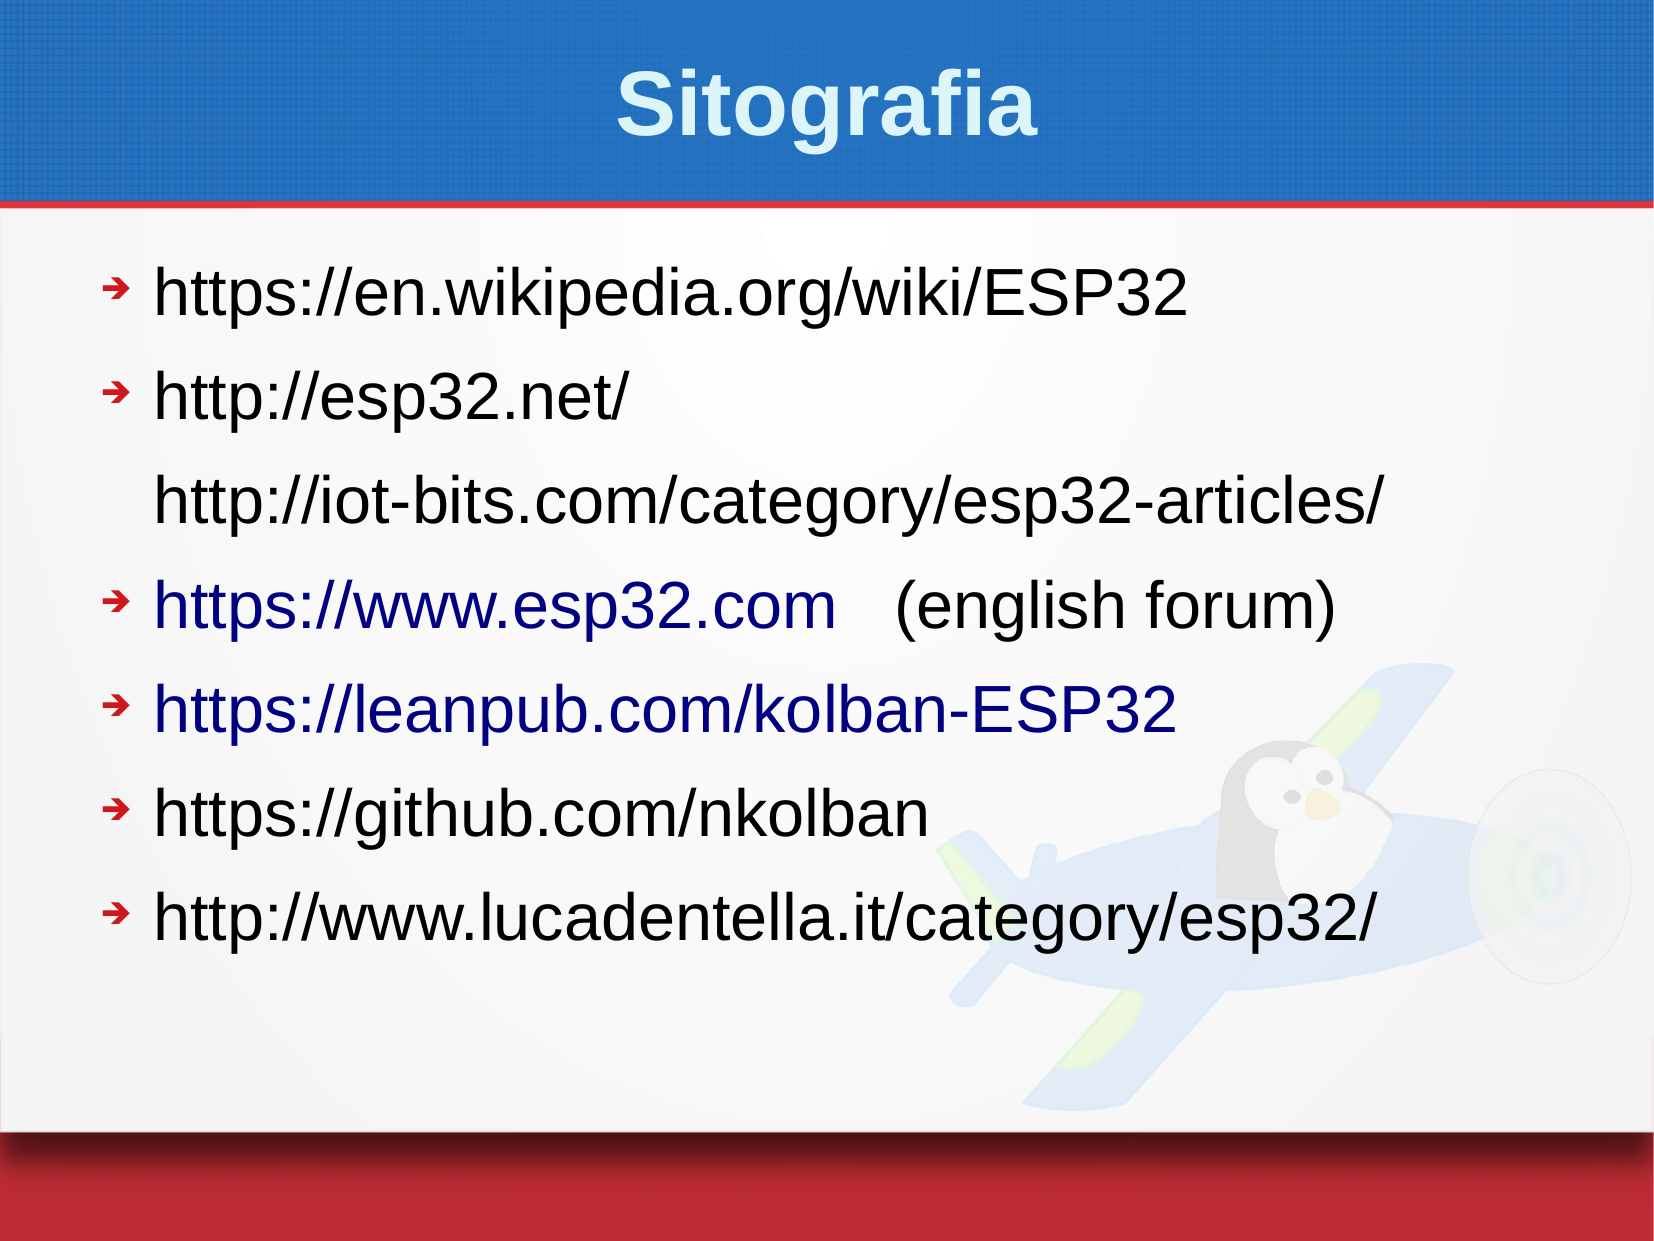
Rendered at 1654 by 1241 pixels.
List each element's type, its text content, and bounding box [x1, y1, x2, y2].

title Sitografia [82, 20, 1571, 186]
list https://en.wikipedia.org/wiki/ESP32 http://esp32.net/ http://iot-bits.com/category/esp32-articles/ https://www.esp32.com (english forum) https://leanpub.com/kolban-ESP32 https://github.com/nkolban http://www.lucadentella.it/category/esp32/ [82, 255, 1571, 1081]
picture [0, 0, 1654, 1241]
